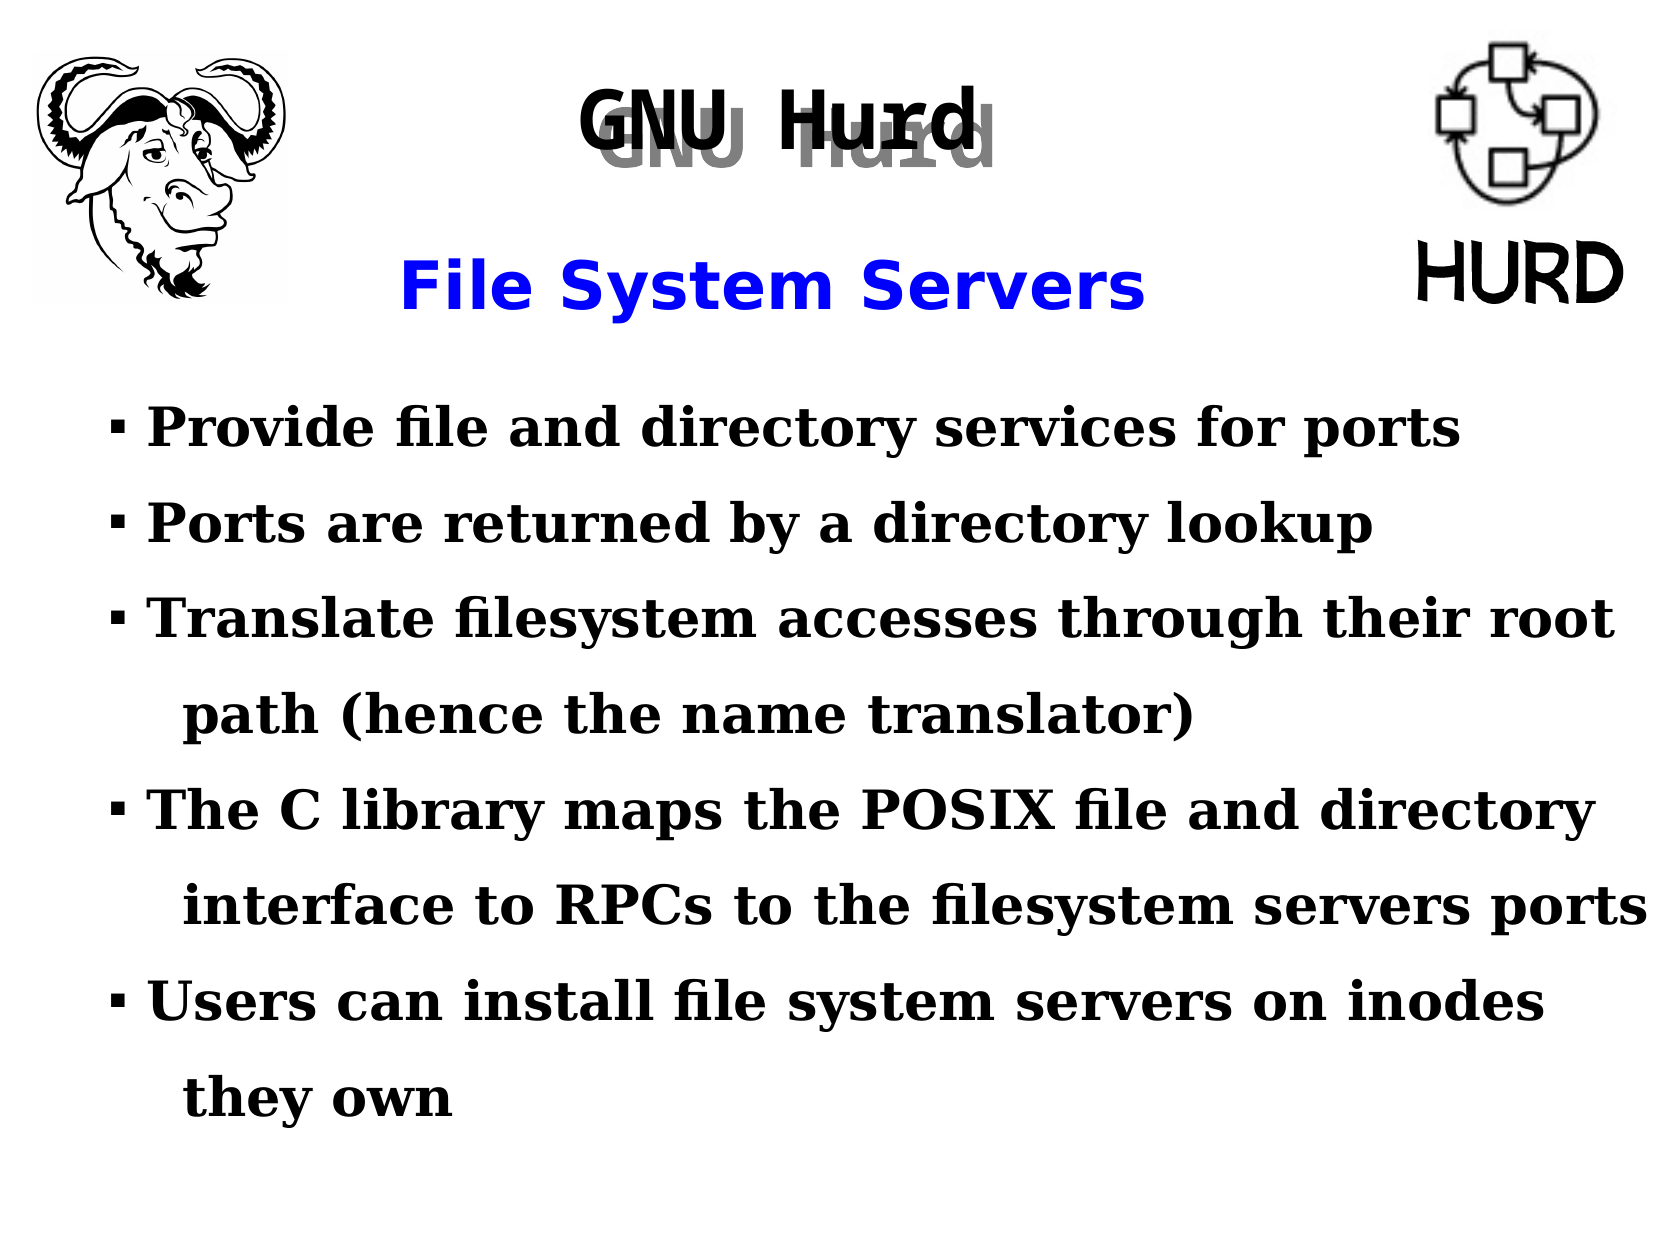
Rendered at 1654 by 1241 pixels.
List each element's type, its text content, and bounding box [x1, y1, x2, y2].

picture [1409, 238, 1628, 309]
picture [33, 50, 289, 305]
text_box Provide file and directory services for ports Ports are returned by a directory lookup Translate filesystem accesses through their root path (hence the name translator) The C library maps the POSIX file and directory interface to RPCs to the filesystem servers ports Users can install file system servers on inodes they own [40, 363, 1654, 1098]
picture [1428, 17, 1618, 224]
text_box GNU Hurd [578, 60, 1028, 158]
text_box File System Servers [398, 208, 1189, 310]
